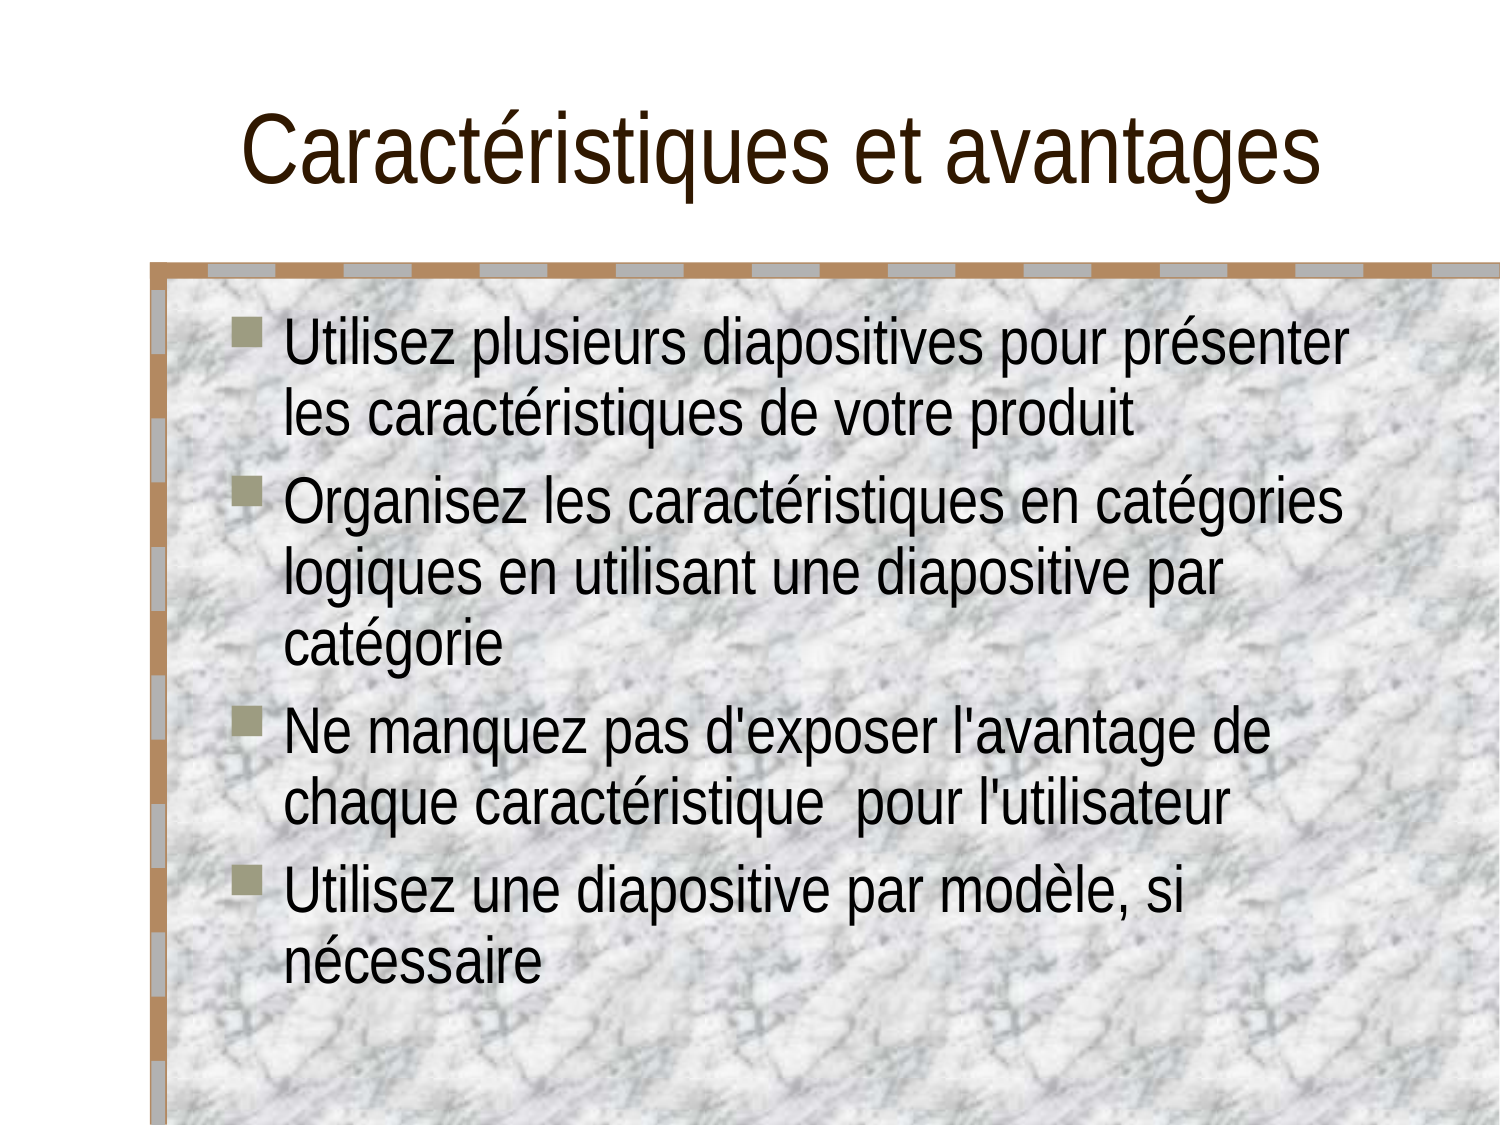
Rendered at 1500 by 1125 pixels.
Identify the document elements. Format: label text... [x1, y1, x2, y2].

title Caractéristiques et avantages [225, 49, 1413, 238]
picture [167, 279, 1500, 1125]
list Utilisez plusieurs diapositives pour présenter les caractéristiques de votre produit Organisez les caractéristiques en catégories logiques en utilisant une diapositive par catégorie Ne manquez pas d'exposer l'avantage de chaque caractéristique pour l'utilisateur Utilisez une diapositive par modèle, si nécessaire [212, 299, 1413, 1013]
